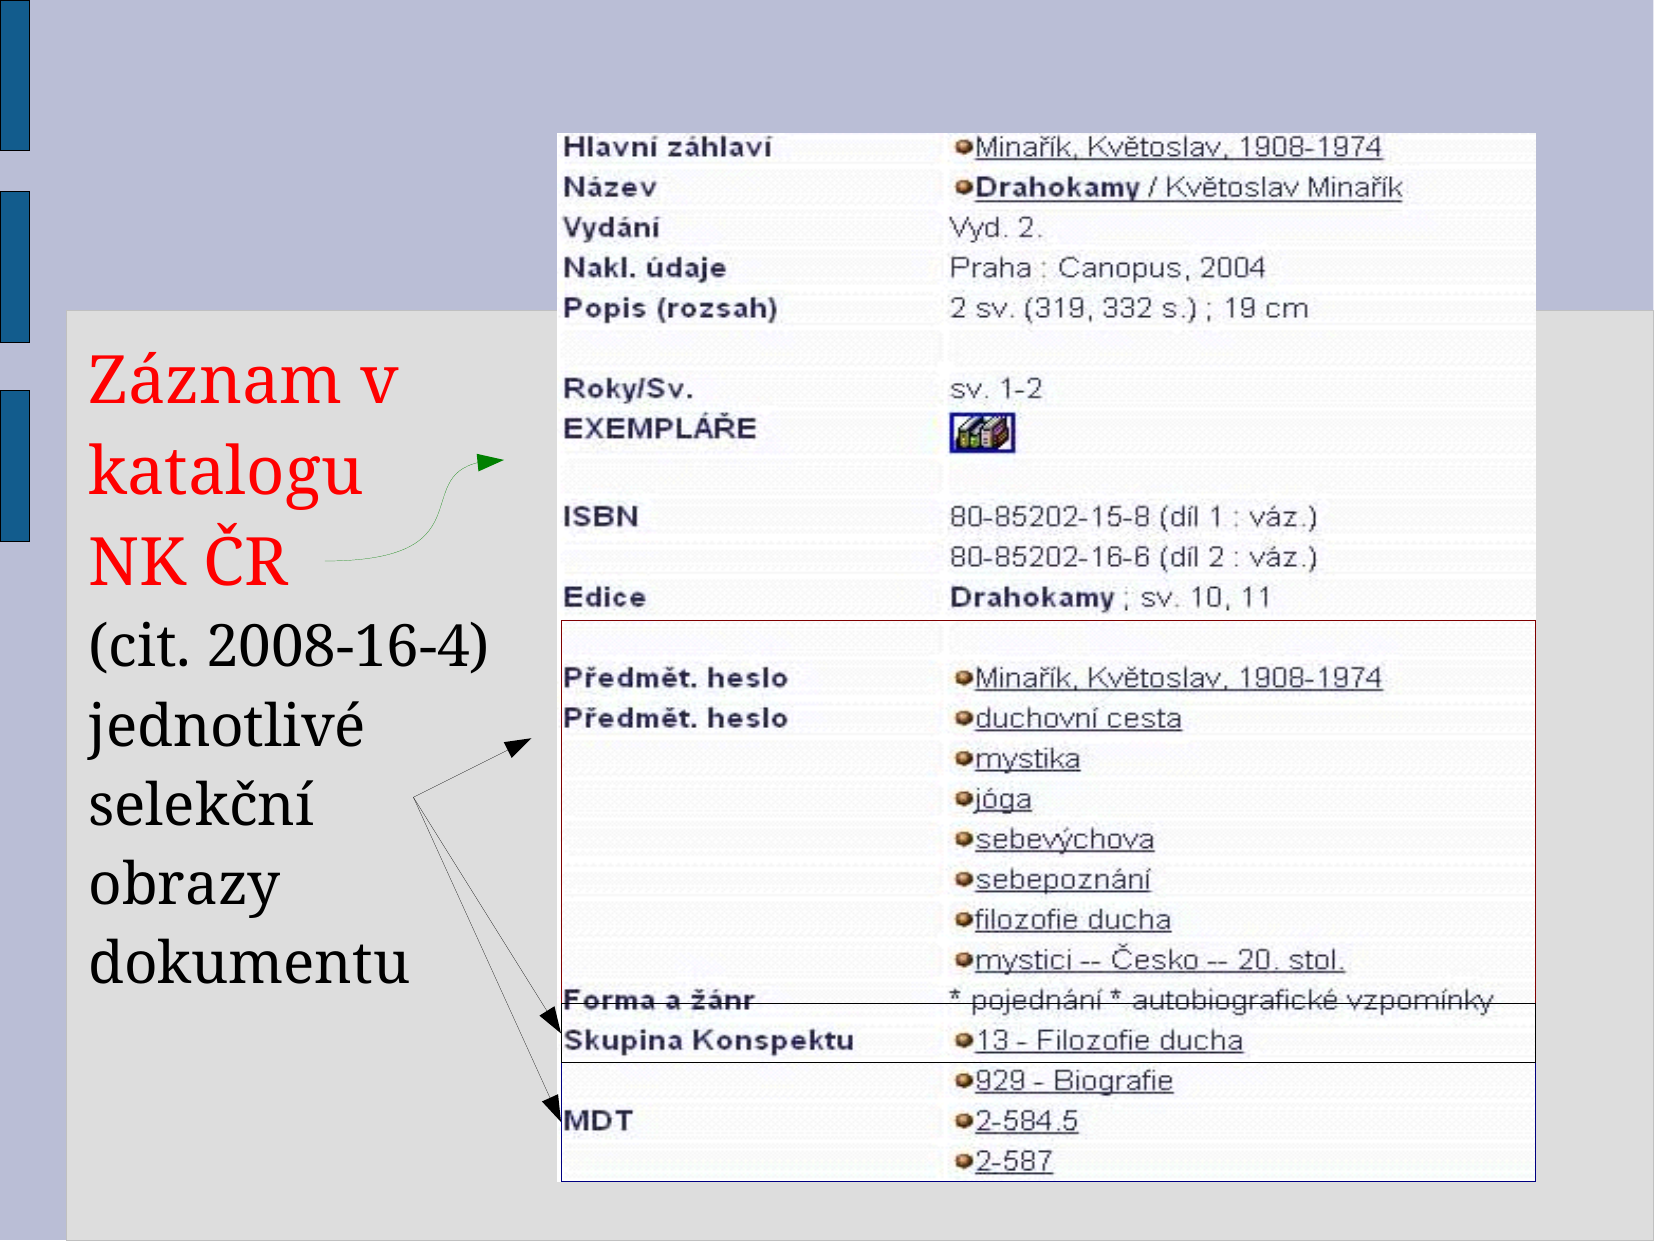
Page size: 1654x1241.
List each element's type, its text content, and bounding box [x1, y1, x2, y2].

picture [557, 1119, 561, 1182]
picture [562, 1004, 1535, 1062]
picture [562, 621, 1535, 1003]
title Záznam v katalogu NK ČR (cit. 2008-16-4) jednotlivé selekční obrazy dokumentu [421, 812, 496, 931]
picture [562, 1063, 1535, 1181]
picture [557, 1031, 561, 1112]
picture [557, 133, 1536, 1029]
title Záznam v katalogu NK ČR (cit. 2008-16-4) jednotlivé selekční obrazy dokumentu [88, 220, 557, 931]
